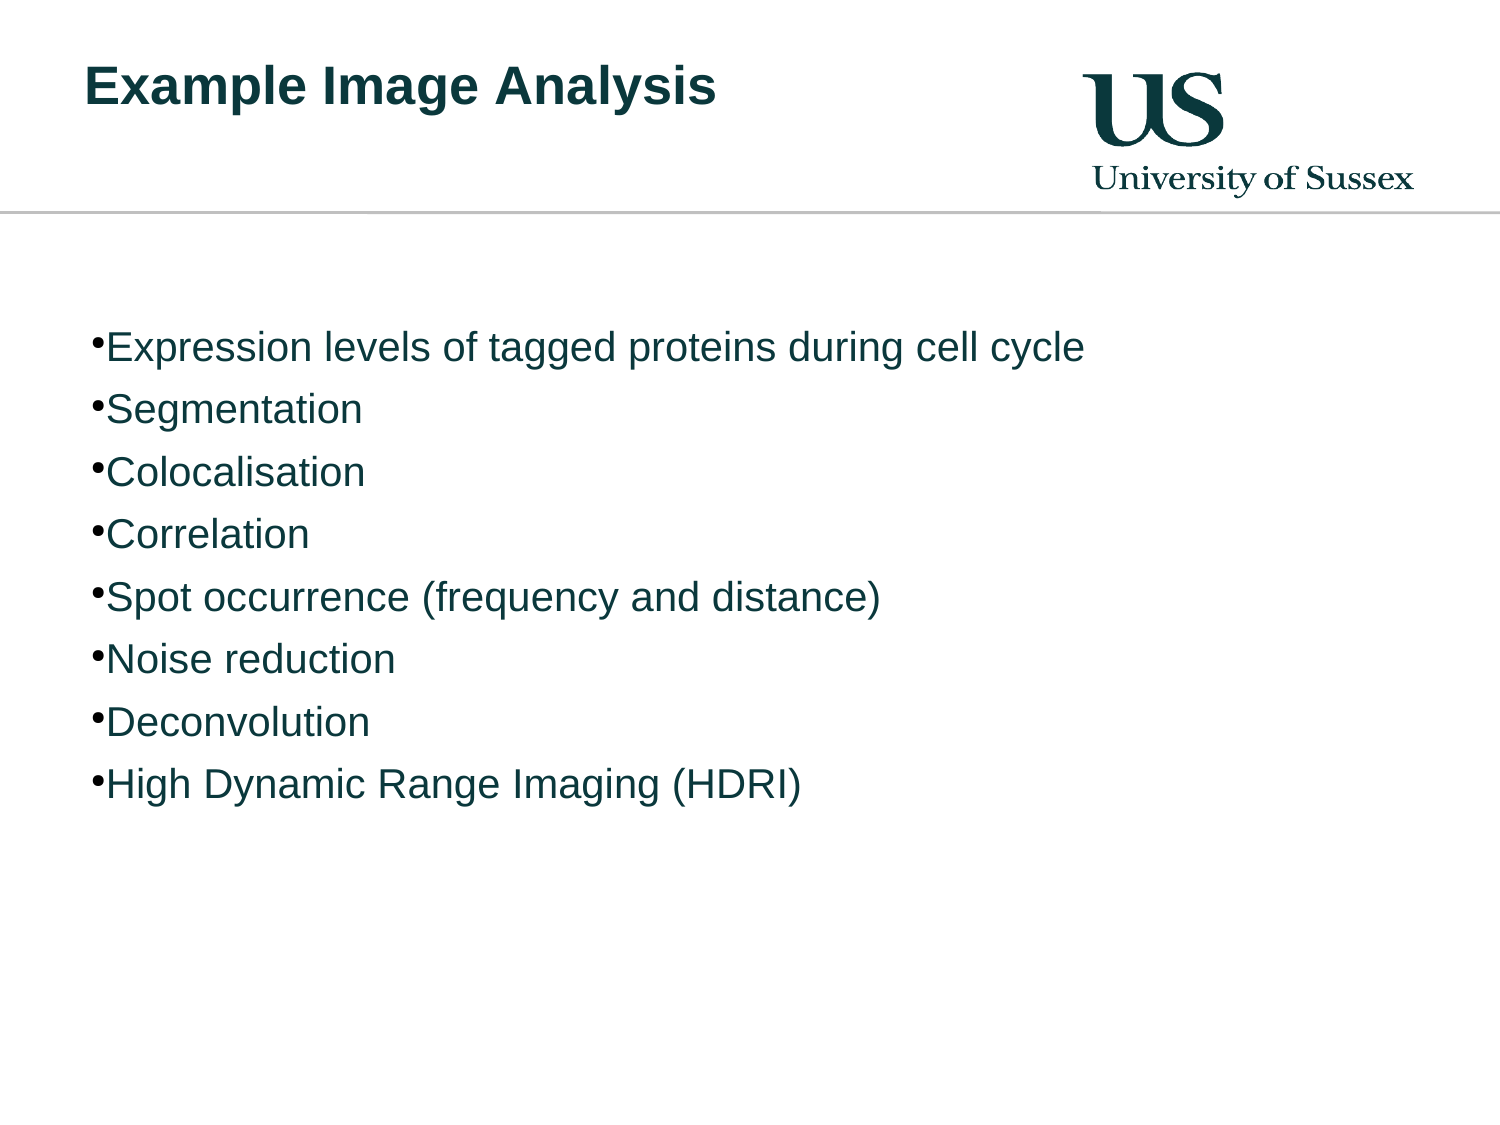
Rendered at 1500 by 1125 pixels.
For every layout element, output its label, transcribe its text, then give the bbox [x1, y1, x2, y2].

picture [1025, 50, 1471, 218]
title Example Image Analysis [84, 49, 1063, 213]
list Expression levels of tagged proteins during cell cycle Segmentation Colocalisation Correlation Spot occurrence (frequency and distance) Noise reduction Deconvolution High Dynamic Range Imaging (HDRI) [90, 307, 1450, 1001]
